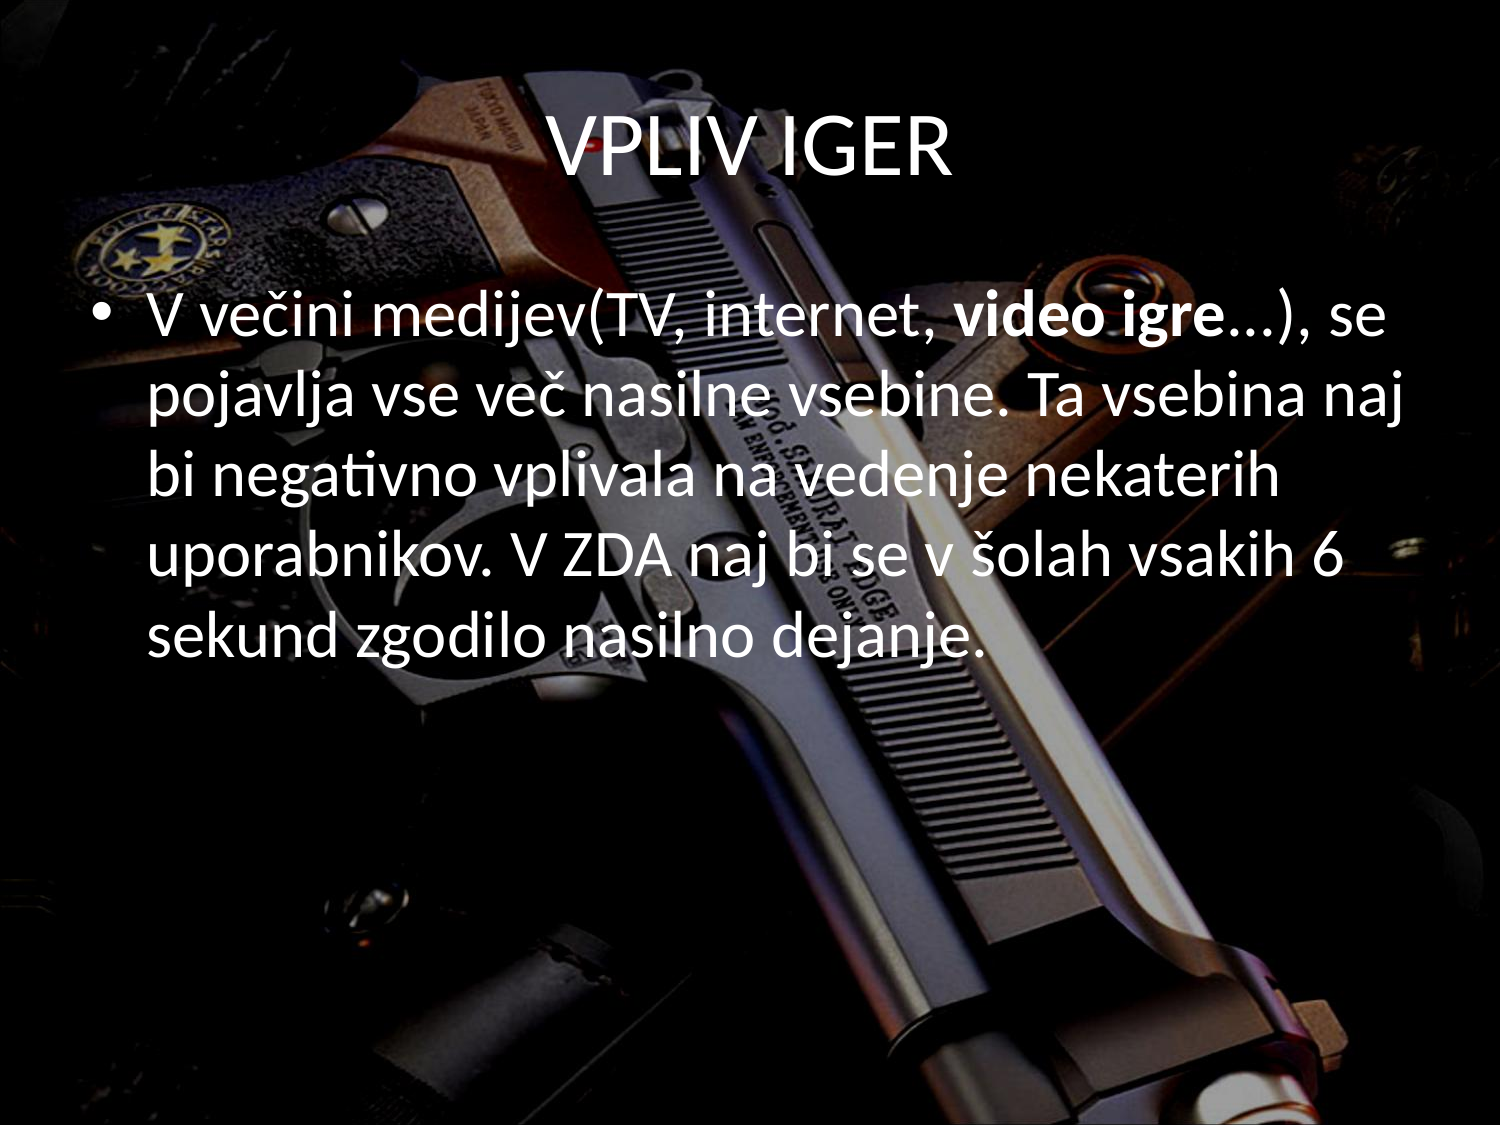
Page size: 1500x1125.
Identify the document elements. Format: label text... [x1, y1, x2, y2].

title VPLIV IGER [75, 45, 1425, 233]
list V večini medijev(TV, internet, video igre...), se pojavlja vse več nasilne vsebine. Ta vsebina naj bi negativno vplivala na vedenje nekaterih uporabnikov. V ZDA naj bi se v šolah vsakih 6 sekund zgodilo nasilno dejanje. [75, 262, 1425, 1005]
picture [0, 0, 1500, 1125]
